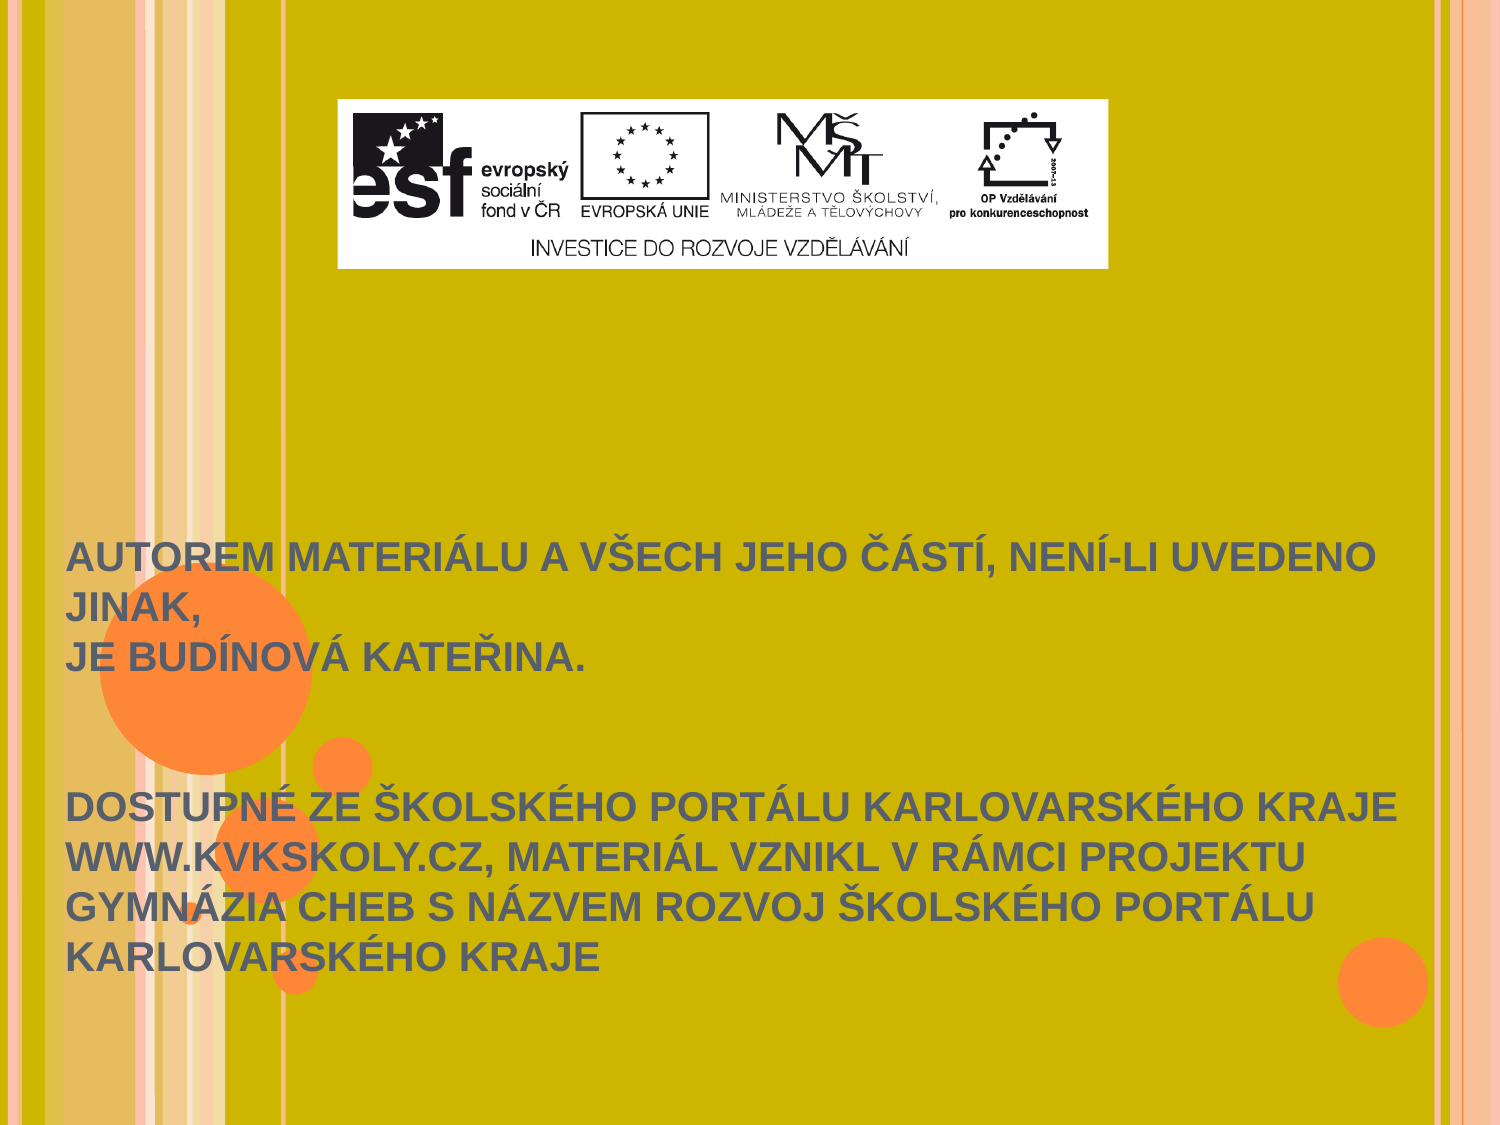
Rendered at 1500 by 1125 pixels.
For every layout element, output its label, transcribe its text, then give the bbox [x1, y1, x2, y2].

title Autorem materiálu a všech jeho částí, není-li uvedeno jinak, je Budínová Kateřina. Dostupné ze Školského portálu Karlovarského kraje www.kvkskoly.cz, materiál vznikl v rámci projektu Gymnázia Cheb s názvem Rozvoj školského portálu Karlovarského kraje [50, 50, 1451, 1088]
picture [337, 99, 1109, 269]
